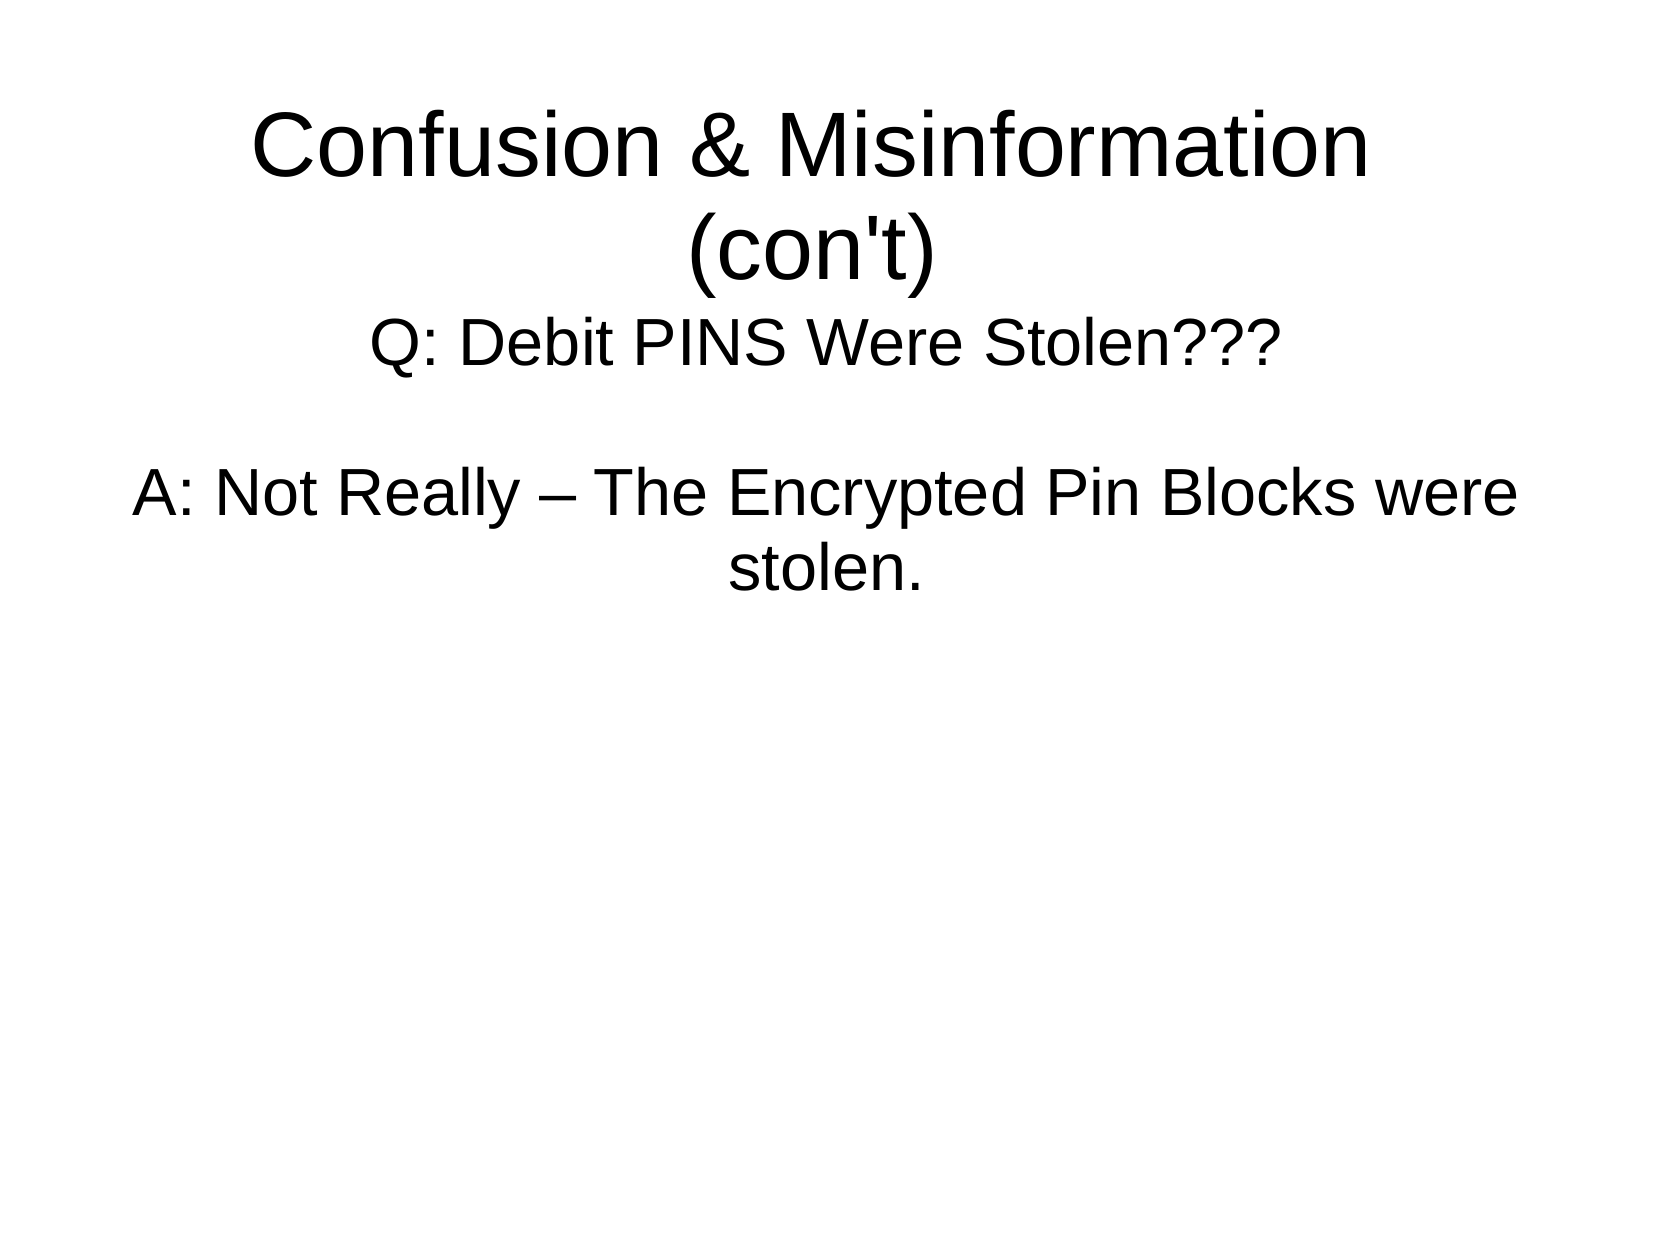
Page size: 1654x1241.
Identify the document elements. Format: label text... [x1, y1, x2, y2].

subtitle Q: Debit PINS Were Stolen??? A: Not Really – The Encrypted Pin Blocks were stolen. [82, 49, 1571, 1010]
